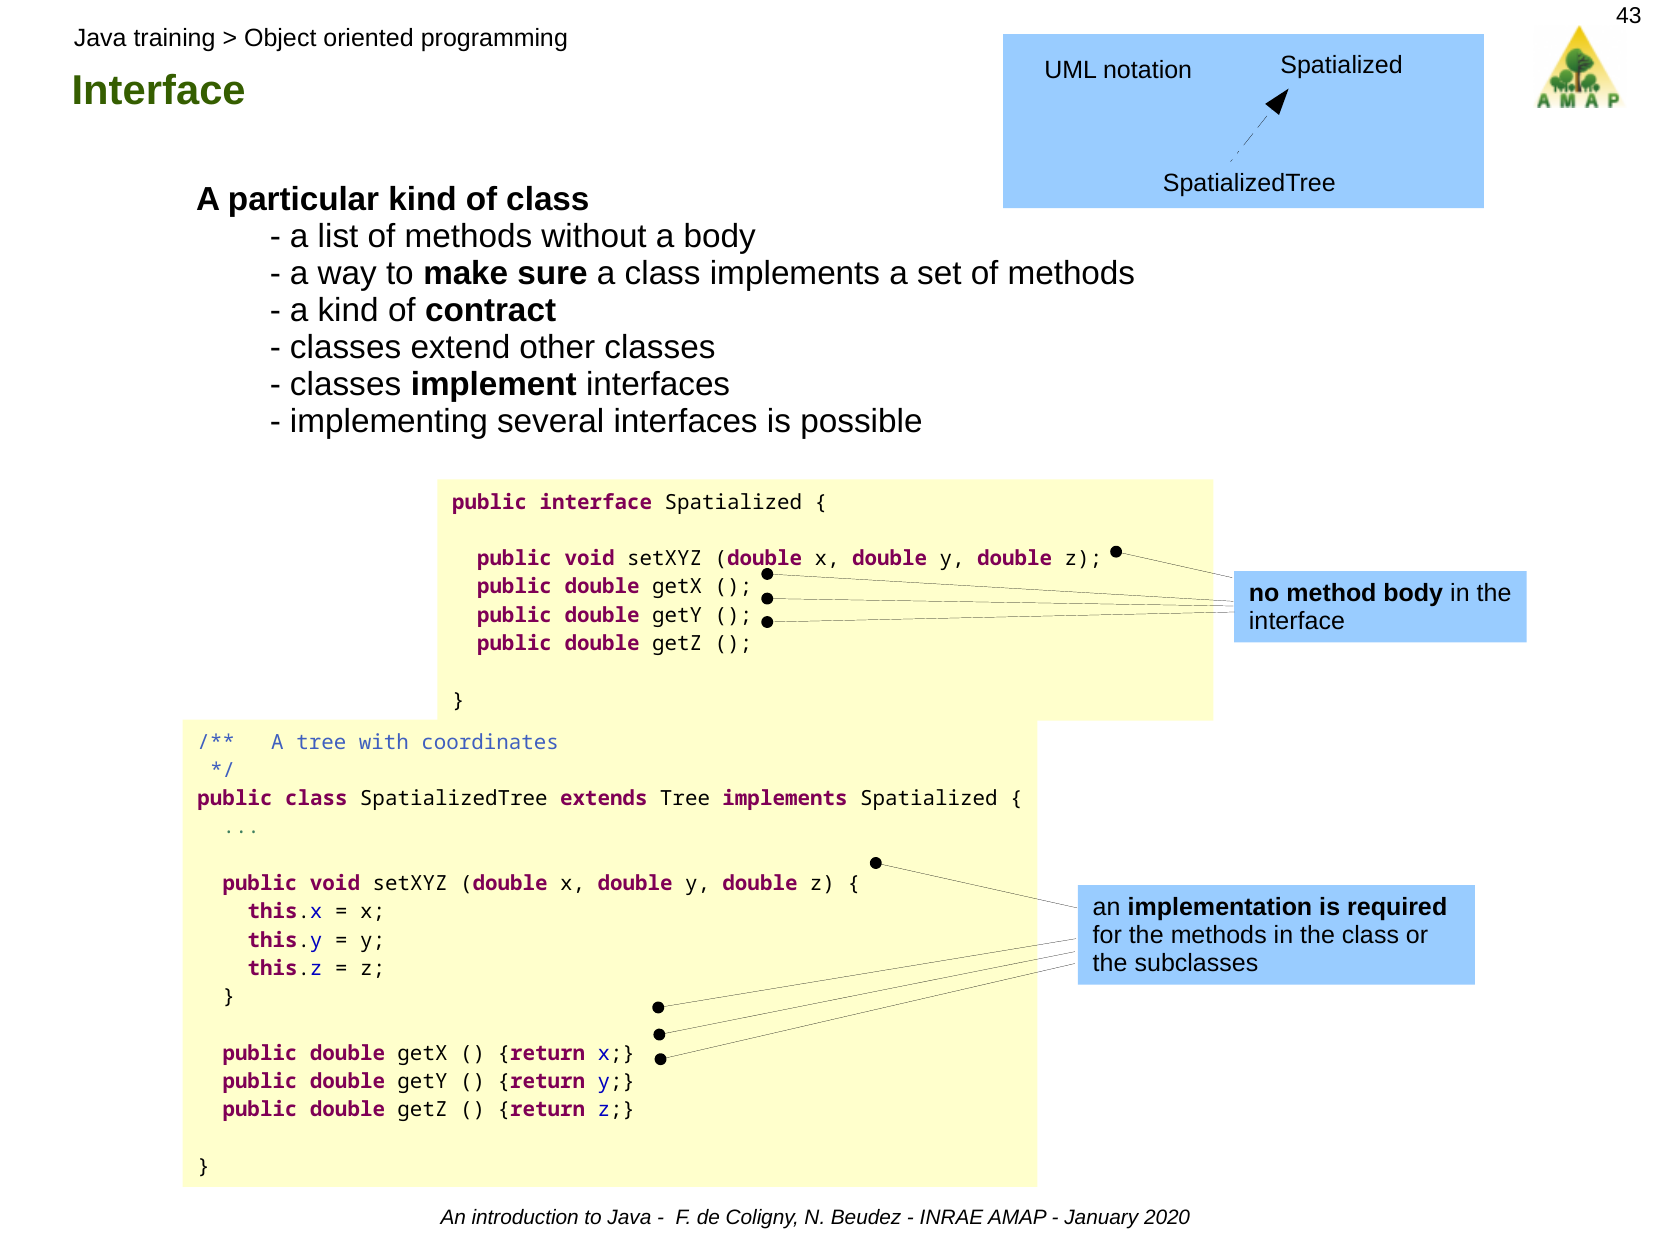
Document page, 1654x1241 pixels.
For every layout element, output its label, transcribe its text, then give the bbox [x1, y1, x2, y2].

text_box UML notation [971, 48, 1208, 92]
text_box SpatializedTree [1130, 161, 1369, 209]
text_box [1004, 34, 1484, 59]
text_box [1003, 121, 1484, 209]
text_box Java training > Object oriented programming [59, 16, 1004, 60]
text_box A particular kind of class - a list of methods without a body - a way to make sure a class implements a set of methods - a kind of contract - classes extend other classes - classes implement interfaces - implementing several interfaces is possible [181, 172, 1400, 451]
text_box /** A tree with coordinates */ public class SpatializedTree extends Tree implements Spatialized { ... public void setXYZ (double x, double y, double z) { this.x = x; this.y = y; this.z = z; } public double getX () {return x;} public double getY () {return y;} public double getZ () {return z;} } [182, 719, 1038, 1127]
text_box public interface Spatialized { public void setXYZ (double x, double y, double z); public double getX (); public double getY (); public double getZ (); } [437, 479, 1214, 691]
text_box no method body in the interface [1234, 571, 1527, 643]
text_box Interface [56, 59, 1513, 121]
text_box Spatialized [1230, 43, 1454, 91]
text_box an implementation is required for the methods in the class or the subclasses [1077, 885, 1475, 985]
picture [1533, 25, 1627, 108]
